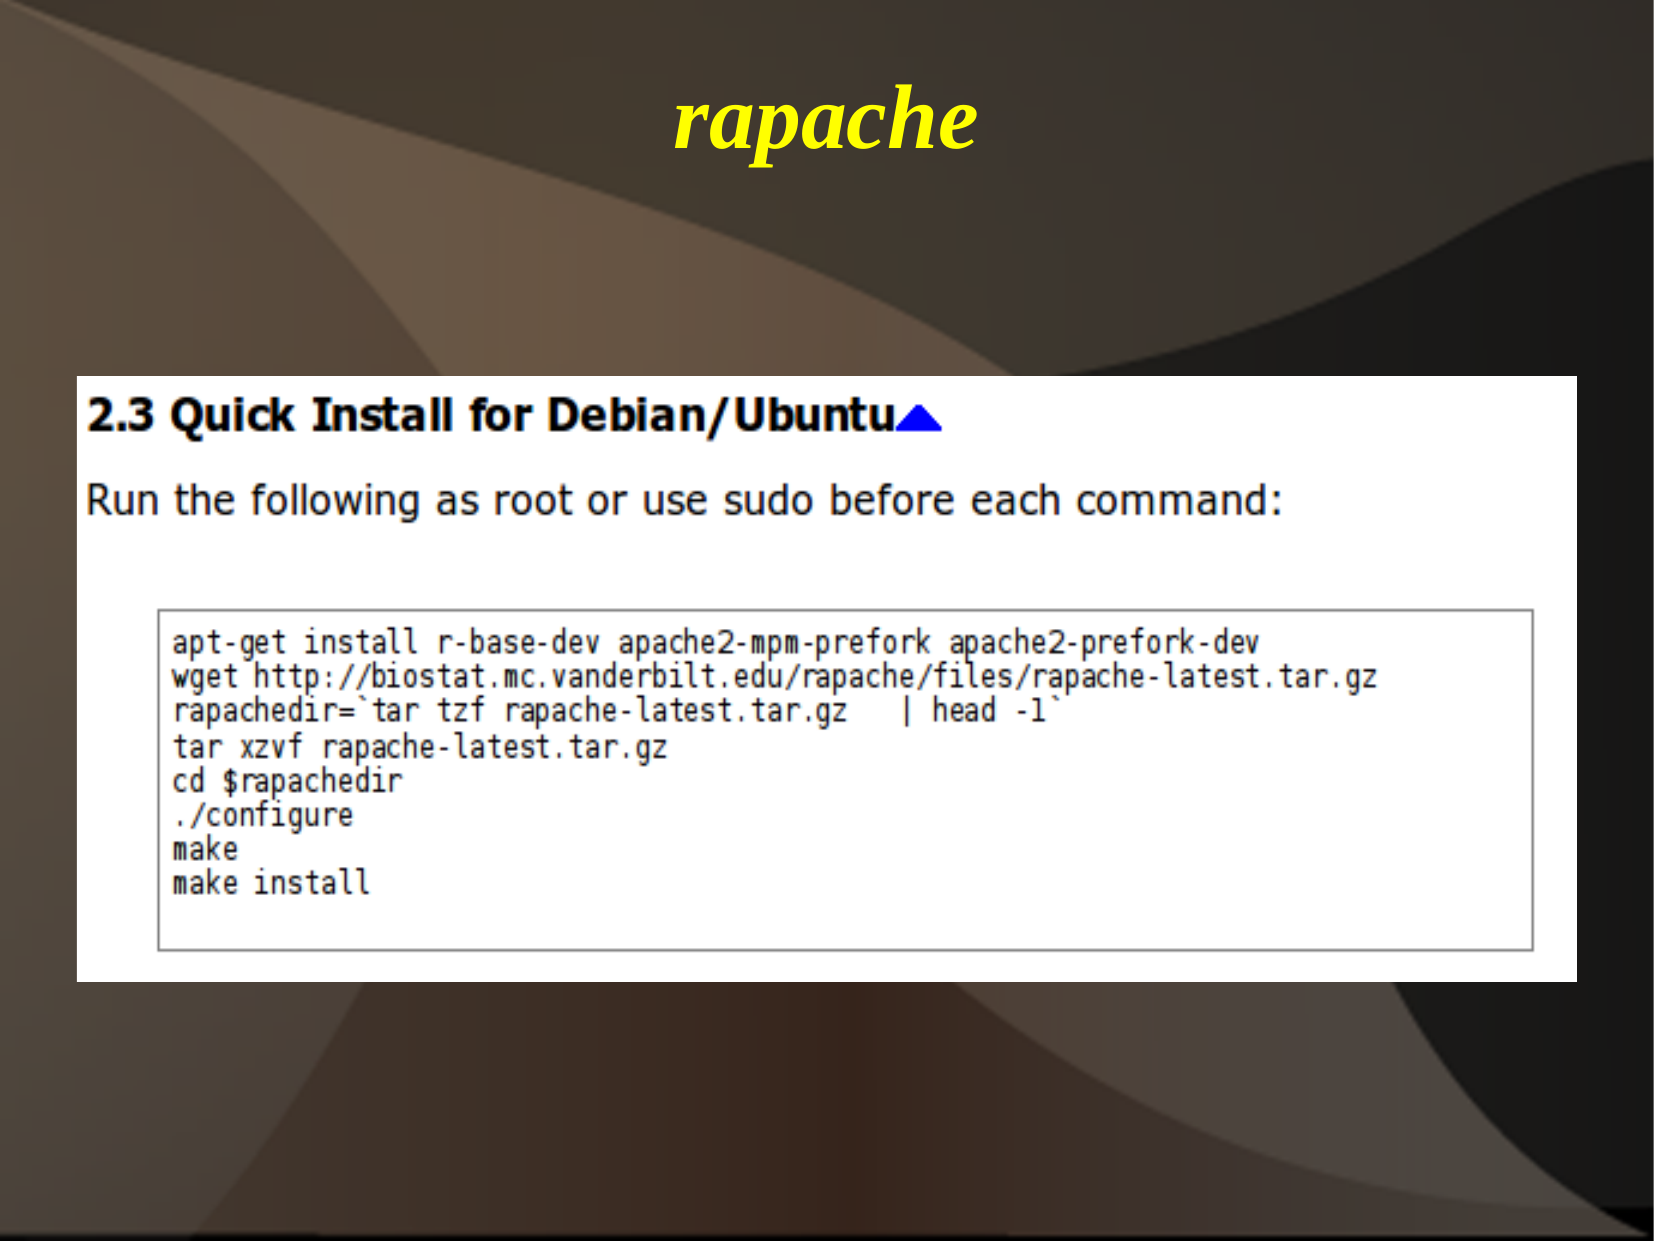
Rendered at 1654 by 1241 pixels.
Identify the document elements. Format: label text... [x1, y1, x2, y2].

title rapache [82, 9, 1571, 226]
picture [0, 0, 1654, 1241]
